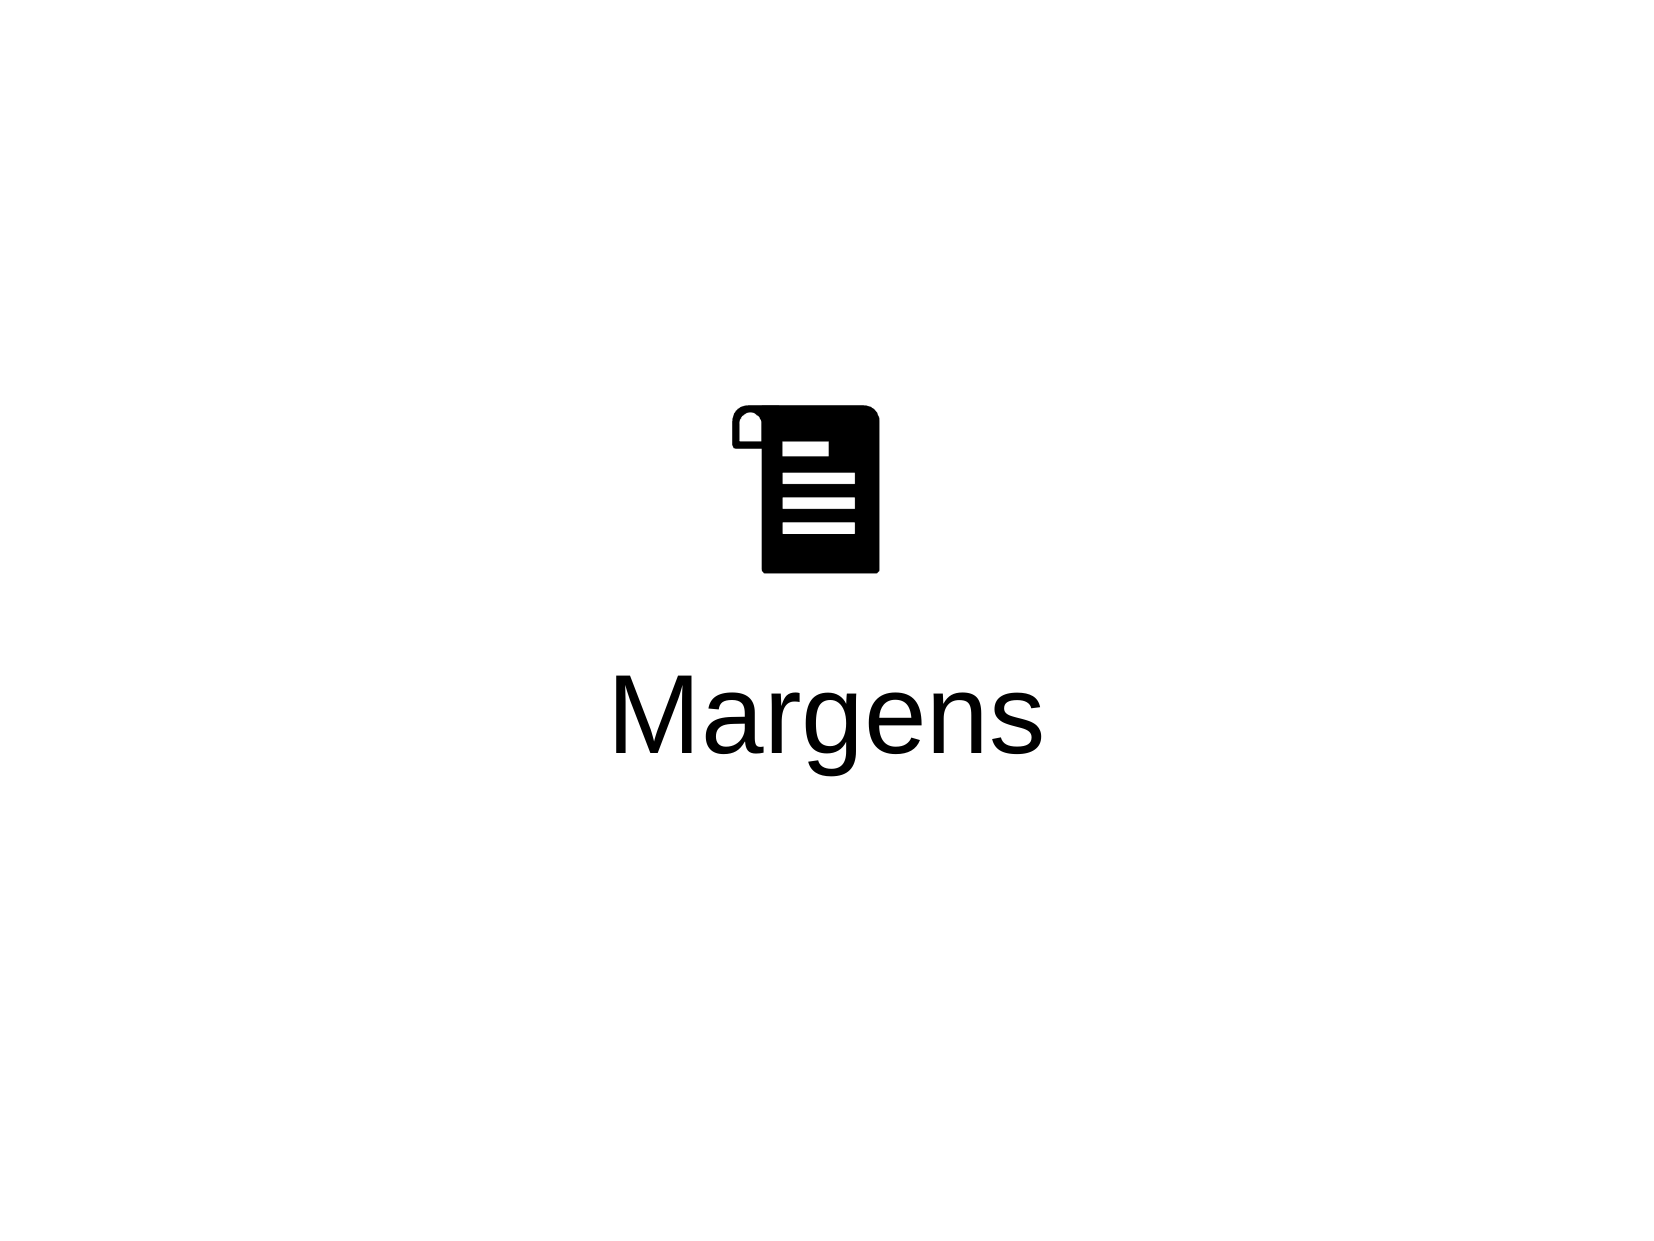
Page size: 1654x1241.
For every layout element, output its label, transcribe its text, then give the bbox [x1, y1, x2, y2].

picture [731, 404, 880, 574]
title Margens [11, 608, 1642, 816]
